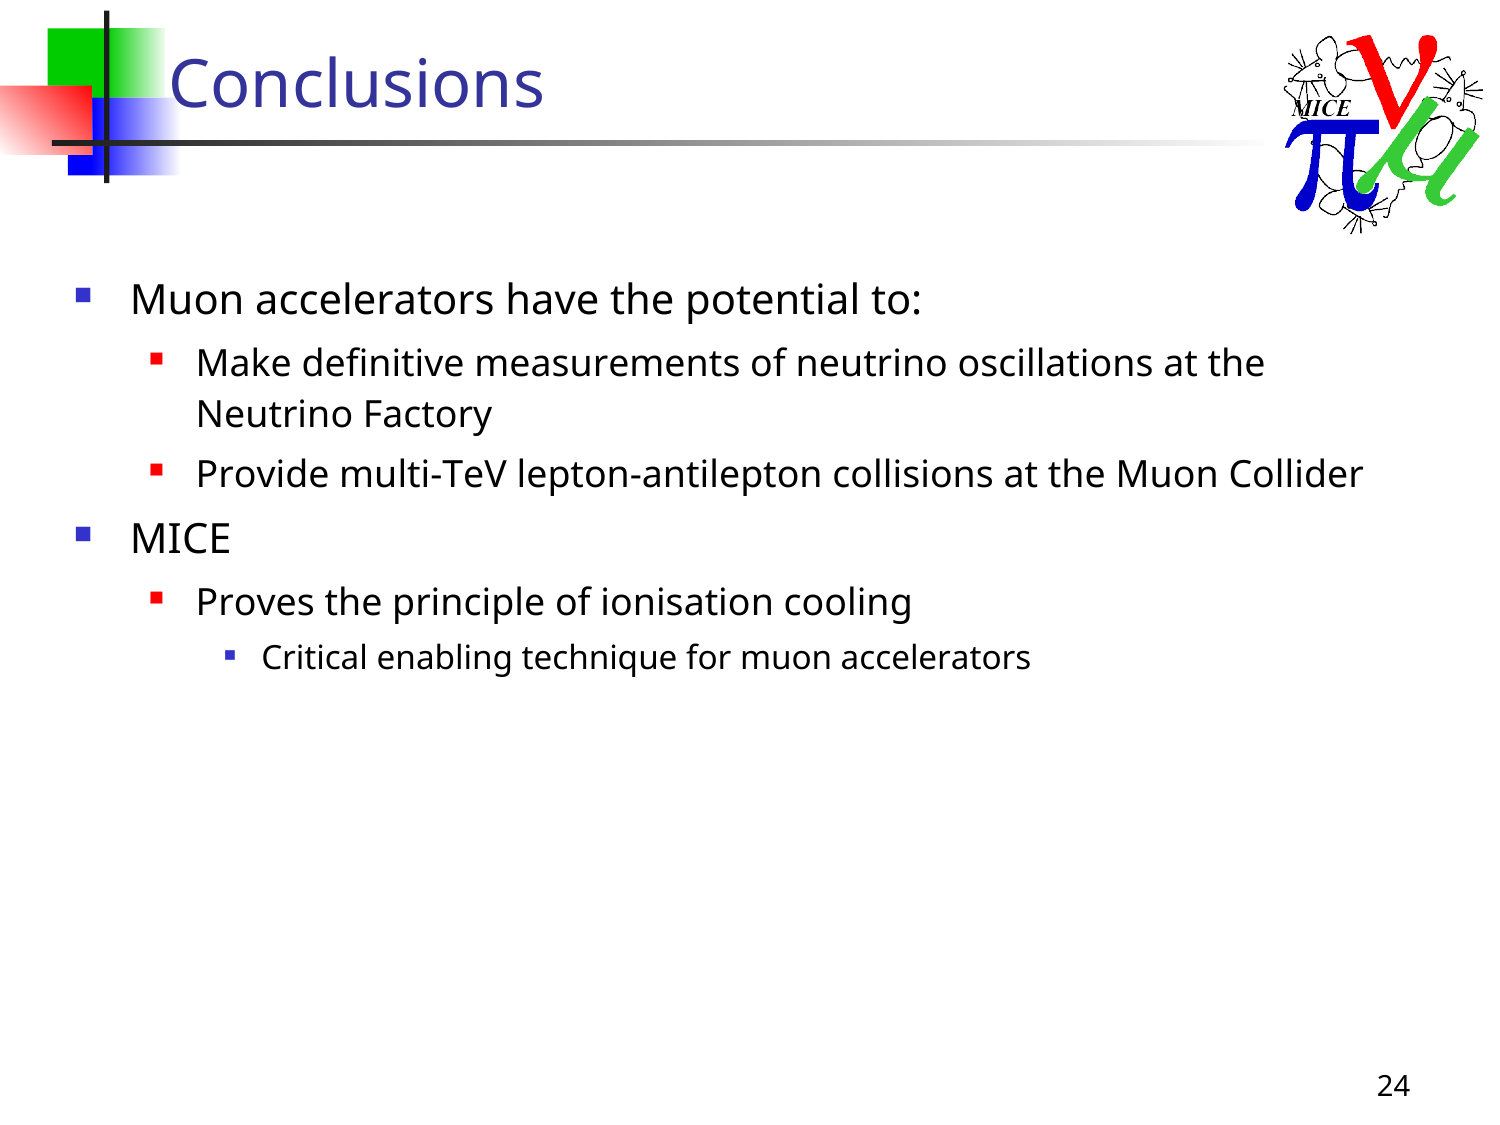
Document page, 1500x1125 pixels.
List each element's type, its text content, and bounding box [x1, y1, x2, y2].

list Muon accelerators have the potential to: Make definitive measurements of neutrino oscillations at the Neutrino Factory Provide multi-TeV lepton-antilepton collisions at the Muon Collider MICE Proves the principle of ionisation cooling Critical enabling technique for muon accelerators [59, 262, 1447, 650]
picture [1264, 5, 1500, 251]
title Conclusions [168, 0, 1447, 176]
